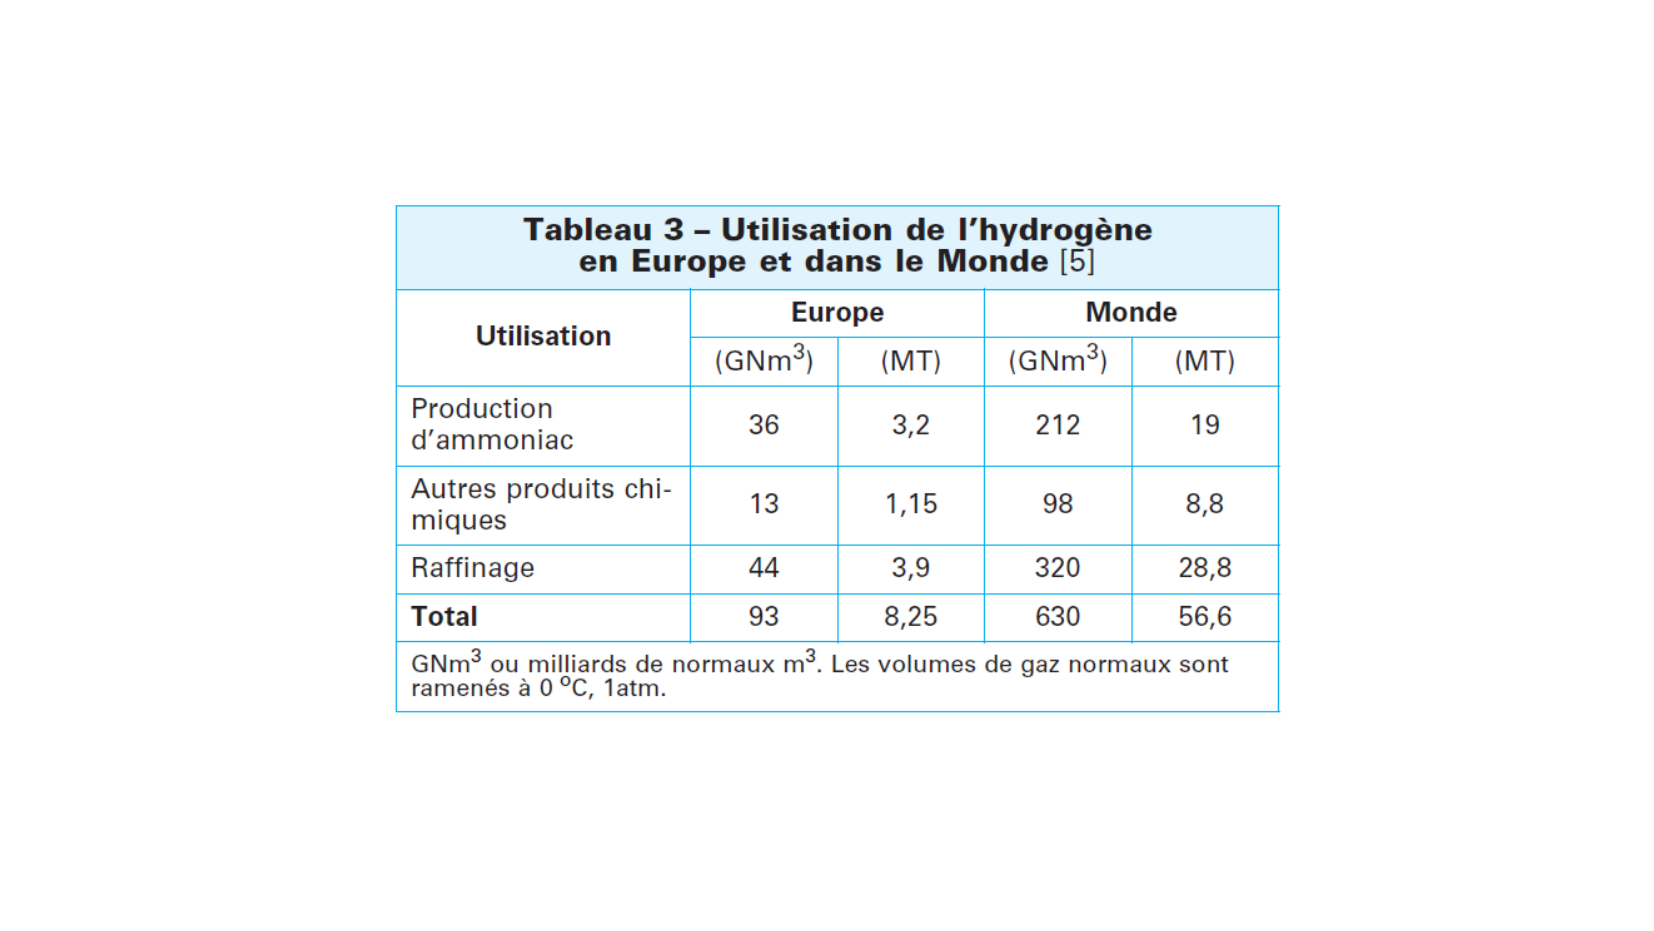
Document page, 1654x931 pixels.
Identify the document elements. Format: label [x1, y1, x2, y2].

picture [347, 179, 1318, 755]
